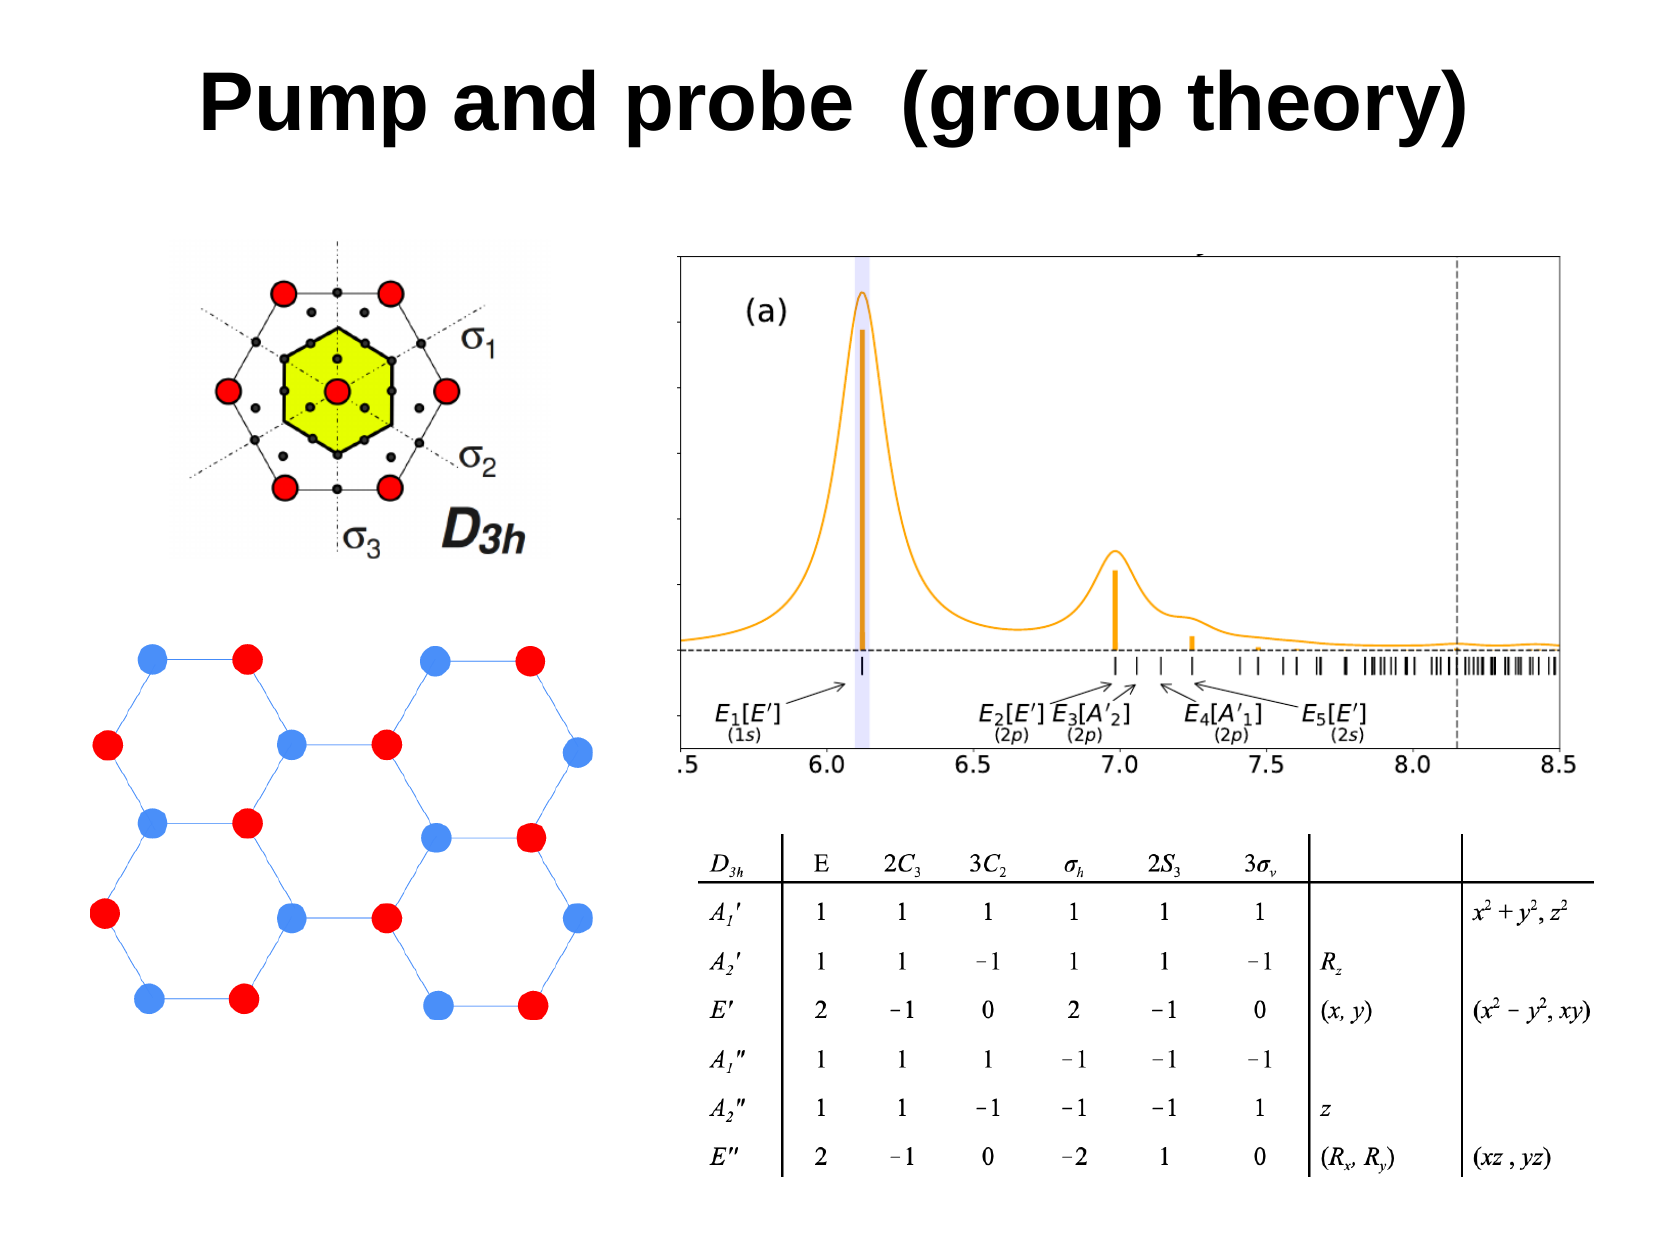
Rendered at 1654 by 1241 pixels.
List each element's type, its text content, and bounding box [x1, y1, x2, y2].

title Pump and probe (group theory) [15, 8, 1654, 196]
picture [150, 239, 551, 571]
picture [675, 254, 1587, 787]
picture [90, 644, 593, 1021]
picture [675, 809, 1594, 1186]
